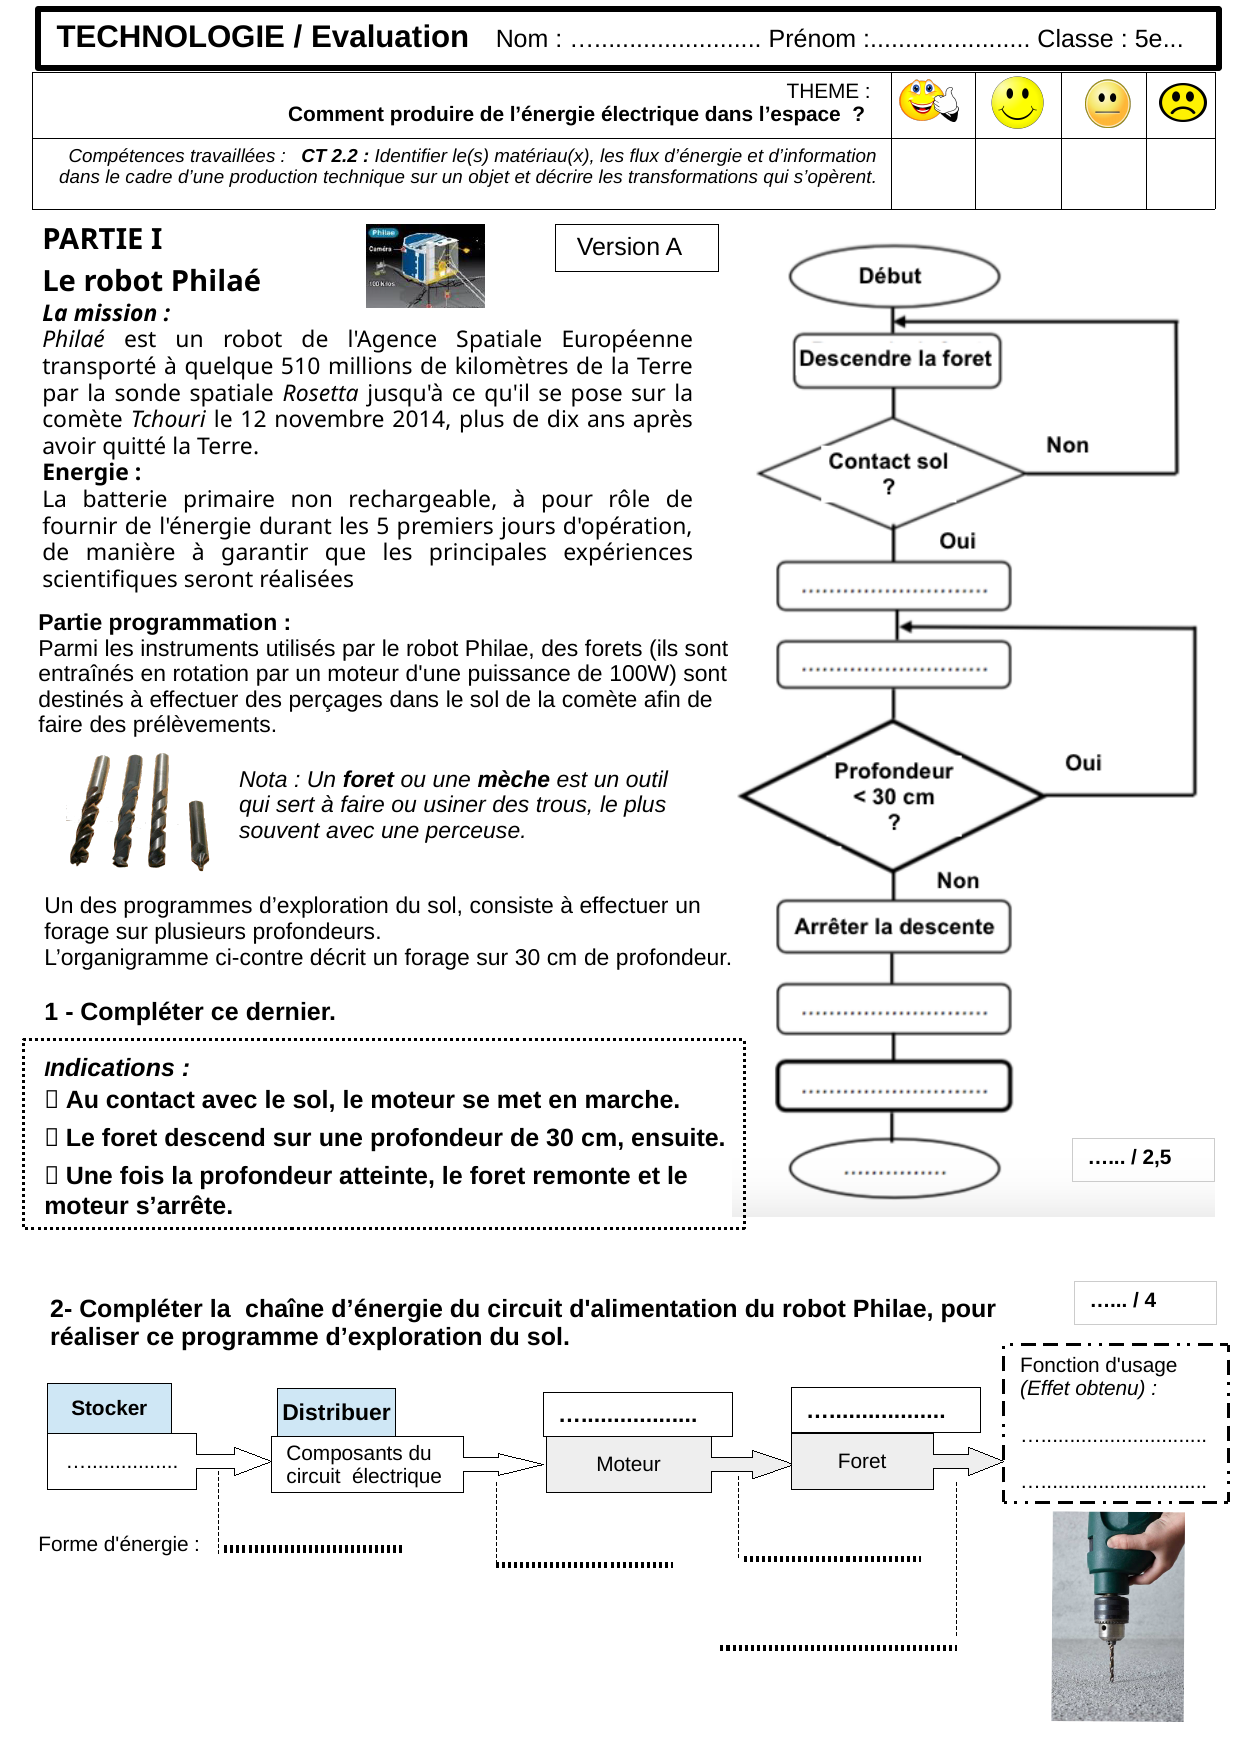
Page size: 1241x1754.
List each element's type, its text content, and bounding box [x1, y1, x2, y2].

table_header [976, 73, 1061, 138]
text_box ….................. [543, 1392, 733, 1437]
table_header [892, 73, 975, 138]
text_box Nota : Un foret ou une mèche est un outil qui sert à faire ou usiner des trous, le plus souvent avec une perceuse. [224, 759, 686, 851]
text_box 2- Compléter la ​chaîne d’énergie du circuit d'alimentation du robot Philae, pour réaliser ce programme d’exploration du sol. [35, 1287, 1063, 1358]
text_box Composants du circuit électrique [271, 1436, 544, 1493]
text_box Fonction d'usage (Effet obtenu) : …............................. …............................. [1003, 1344, 1229, 1503]
picture [732, 224, 1215, 1217]
table_cell [1062, 139, 1146, 209]
picture [1085, 79, 1131, 128]
text_box Partie programmation : Parmi les instruments utilisés par le robot Philae, des forets (ils sont entraînés en rotation par un moteur d'une puissance de 100W) sont destinés à effectuer des perçages dans le sol de la comète afin de faire des prélèvements. [23, 602, 732, 745]
text_box …................ [47, 1433, 271, 1490]
text_box Un des programmes d’exploration du sol, consiste à effectuer un forage sur plusieurs profondeurs. L’organigramme ci-contre décrit un forage sur 30 cm de profondeur. 1 - Compléter ce dernier. Indications :  Au contact avec le sol, le moteur se met en marche.  Le foret descend sur une profondeur de 30 cm, ensuite.  Une fois la profondeur atteinte, le foret remonte et le moteur s’arrête. [29, 885, 756, 1261]
table_header [1147, 73, 1215, 138]
picture [899, 76, 959, 122]
table_header THEME : Comment produire de l’énergie électrique dans l’espace ? [33, 73, 891, 138]
text_box Forme d'énergie : [23, 1525, 219, 1564]
picture [66, 752, 213, 875]
text_box Moteur [546, 1436, 791, 1493]
table_cell Compétences travaillées : CT 2.2 : Identifier le(s) matériau(x), les flux d’énergie et d’information dans le cadre d’une production technique sur un objet et décrire les transformations qui s’opèrent. [33, 139, 891, 209]
table_cell [1147, 139, 1215, 209]
text_box PARTIE I Le robot Philaé La mission : Philaé est un robot de l'Agence Spatiale Européenne transporté à quelque 510 millions de kilomètres de la Terre par la sonde spatiale Rosetta jusqu'à ce qu'il se pose sur la comète Tchouri le 12 novembre 2014, plus de dix ans après avoir quitté la Terre. Energie : La batterie primaire non rechargeable, à pour rôle de fournir de l'énergie durant les 5 premiers jours d'opération, de manière à garantir que les principales expériences scientifiques seront réalisées [27, 213, 709, 461]
text_box ….................. [791, 1387, 981, 1433]
text_box Version A [555, 224, 719, 272]
table_header [1062, 73, 1146, 138]
text_box Distribuer [277, 1388, 396, 1436]
picture [366, 224, 485, 308]
table_cell [976, 139, 1061, 209]
picture [1051, 1511, 1185, 1722]
table_cell [892, 139, 975, 209]
text_box Foret [791, 1433, 1004, 1490]
picture [991, 76, 1044, 129]
picture [1159, 83, 1207, 122]
text_box TECHNOLOGIE / Evaluation Nom : …........................ Prénom :....................... Classe : 5e... [37, 8, 1219, 69]
text_box Stocker [47, 1383, 172, 1433]
text_box …... / 4 [1074, 1281, 1217, 1325]
text_box …... / 2,5 [1072, 1138, 1215, 1182]
